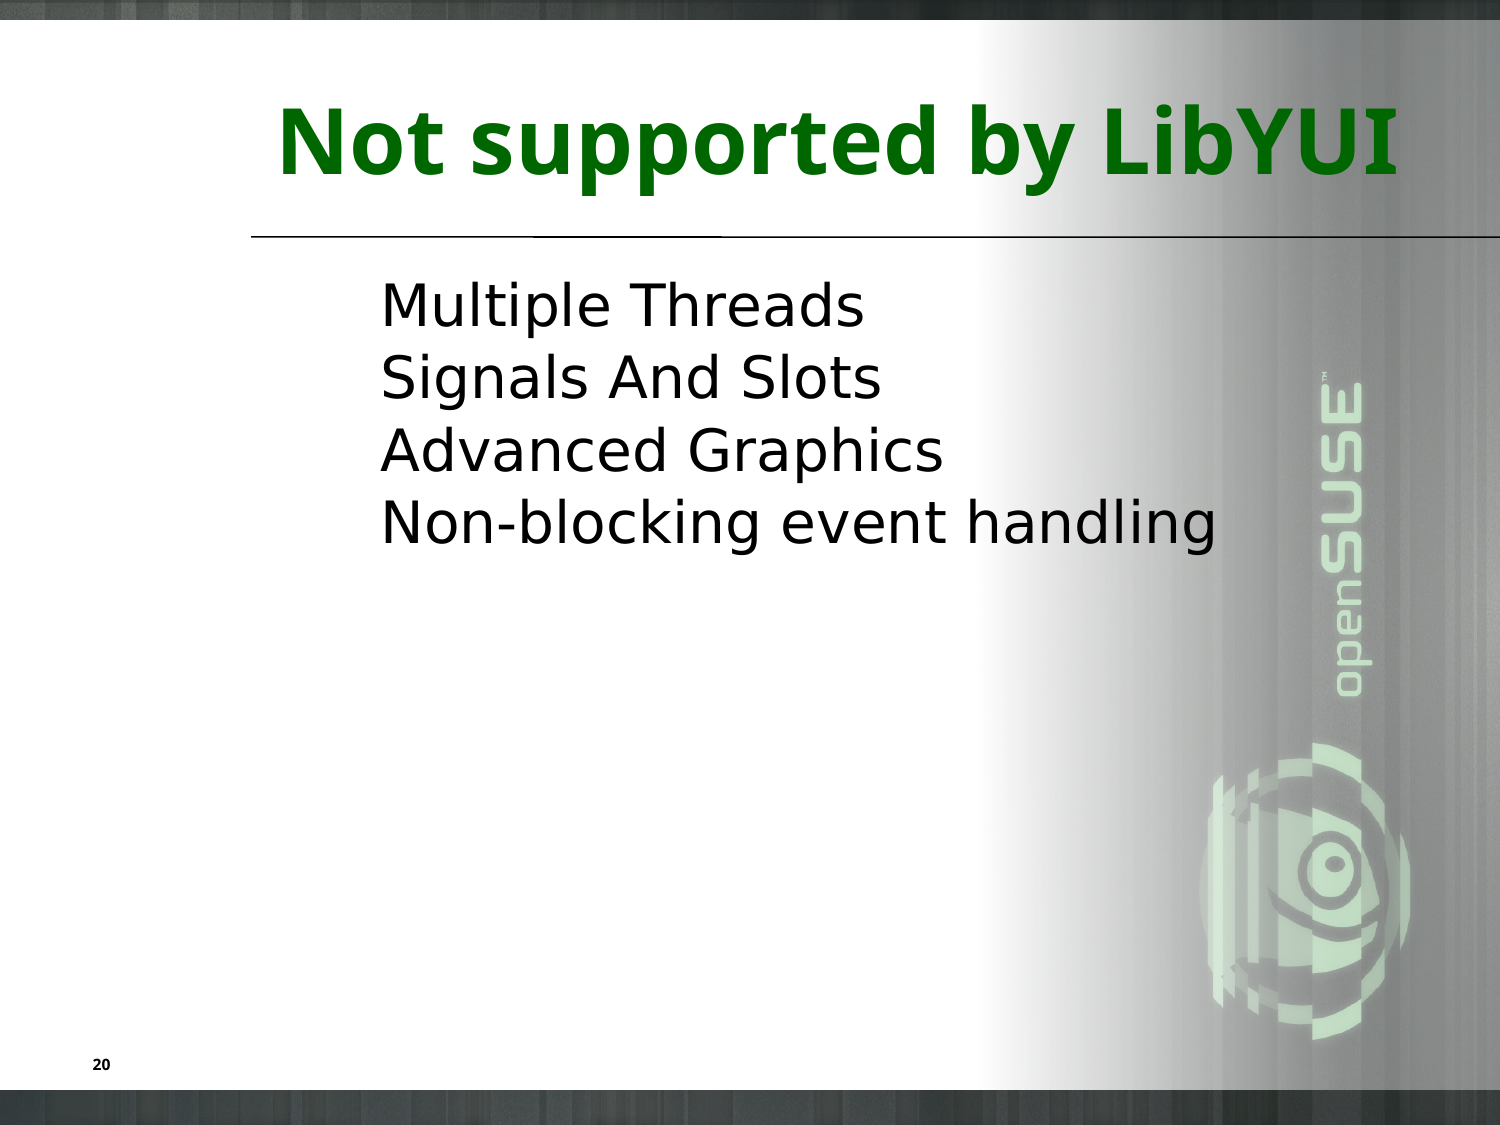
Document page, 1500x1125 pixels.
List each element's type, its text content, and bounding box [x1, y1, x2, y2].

picture [0, 0, 1500, 1125]
title Not supported by LibYUI [274, 60, 1497, 224]
list Multiple Threads Signals And Slots Advanced Graphics Non-blocking event handling [245, 267, 1425, 995]
